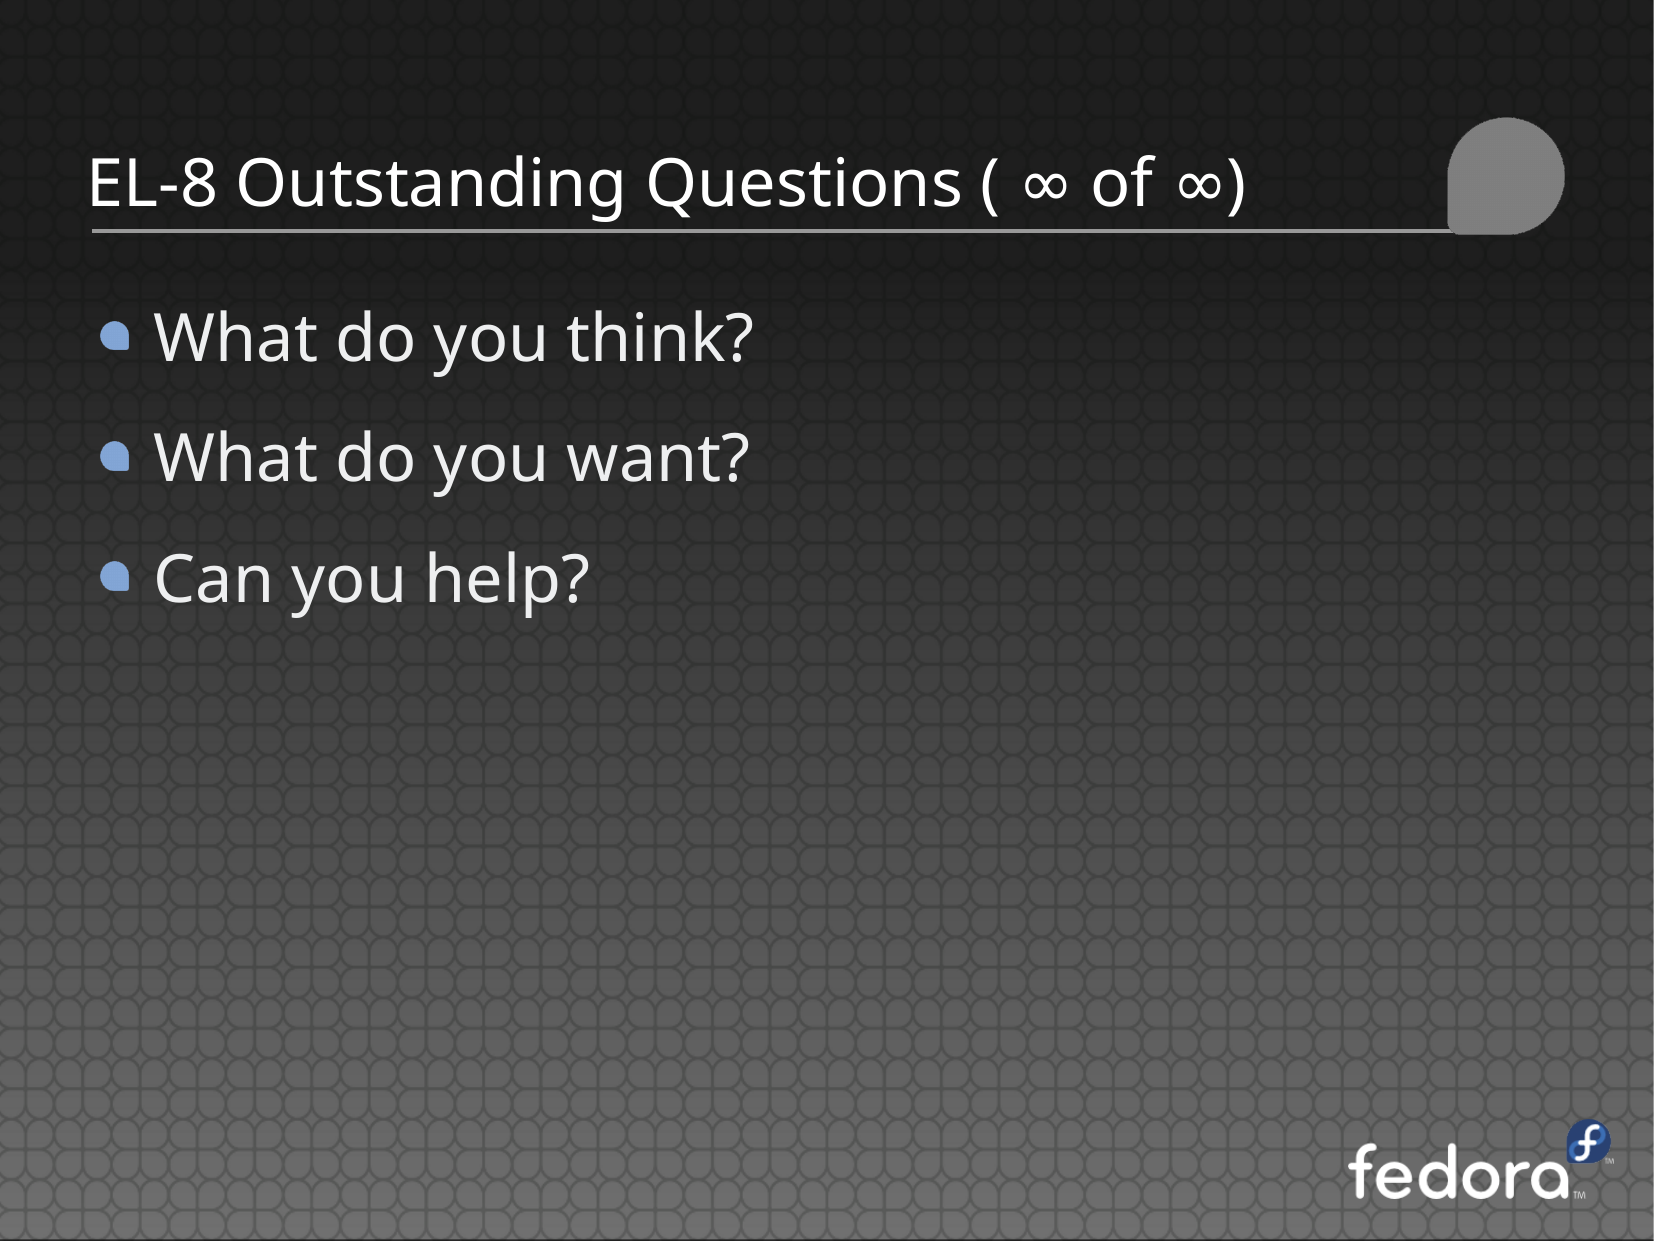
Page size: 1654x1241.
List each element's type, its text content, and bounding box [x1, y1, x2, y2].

list What do you think? What do you want? Can you help? [82, 290, 1571, 1010]
title EL-8 Outstanding Questions ( ∞ of ∞) [86, 112, 1576, 249]
picture [0, 0, 1654, 1241]
